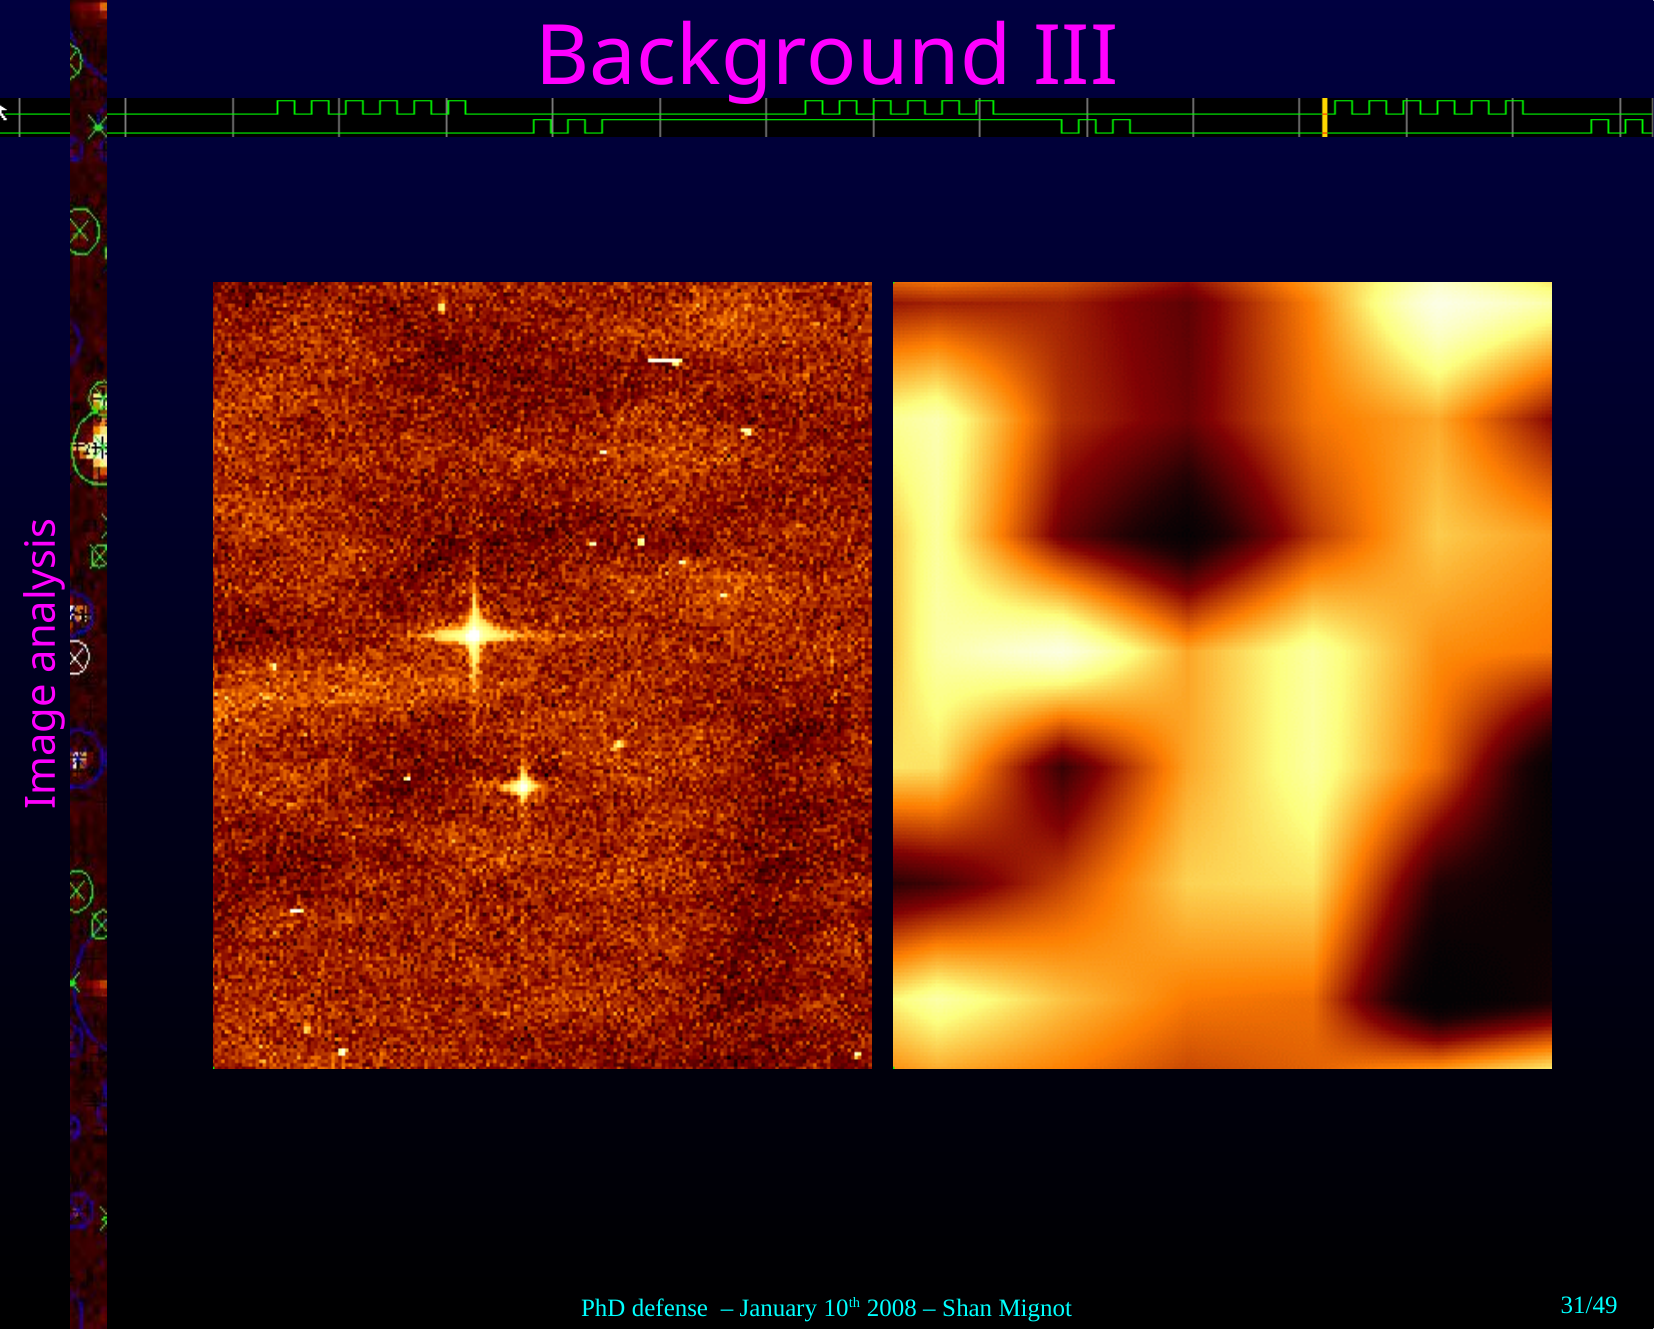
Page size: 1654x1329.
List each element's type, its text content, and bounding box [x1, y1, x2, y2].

picture [893, 282, 1552, 1069]
text_box <number>/49 [1521, 1273, 1654, 1329]
title Background III [137, 0, 1534, 163]
picture [213, 282, 872, 1069]
picture [1534, 98, 1654, 137]
title Image analysis [0, 0, 137, 1329]
text_box PhD defense – January 10th 2008 – Shan Mignot [75, 1251, 1579, 1329]
